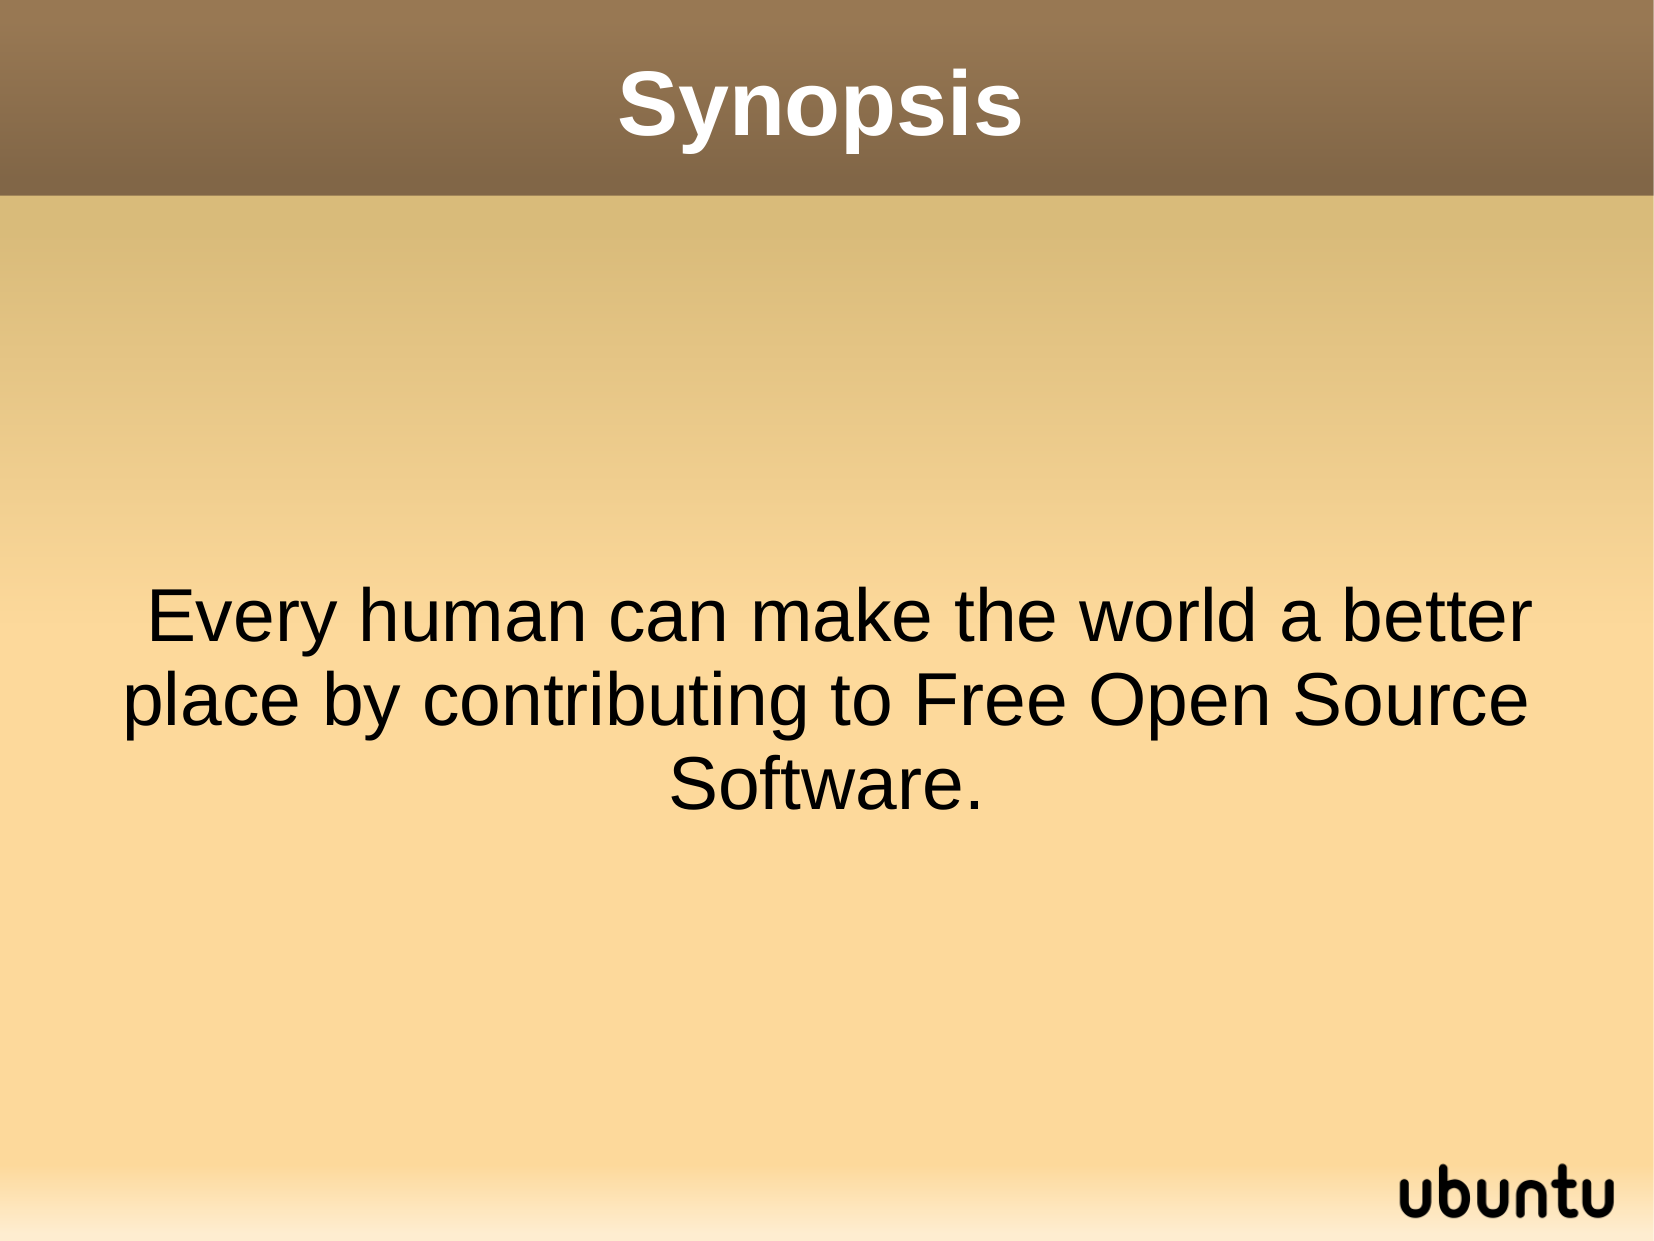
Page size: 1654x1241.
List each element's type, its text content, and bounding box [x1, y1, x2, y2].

picture [0, 0, 1654, 1241]
title Synopsis [76, 0, 1565, 208]
subtitle Every human can make the world a better place by contributing to Free Open Source Software. [82, 290, 1571, 1109]
